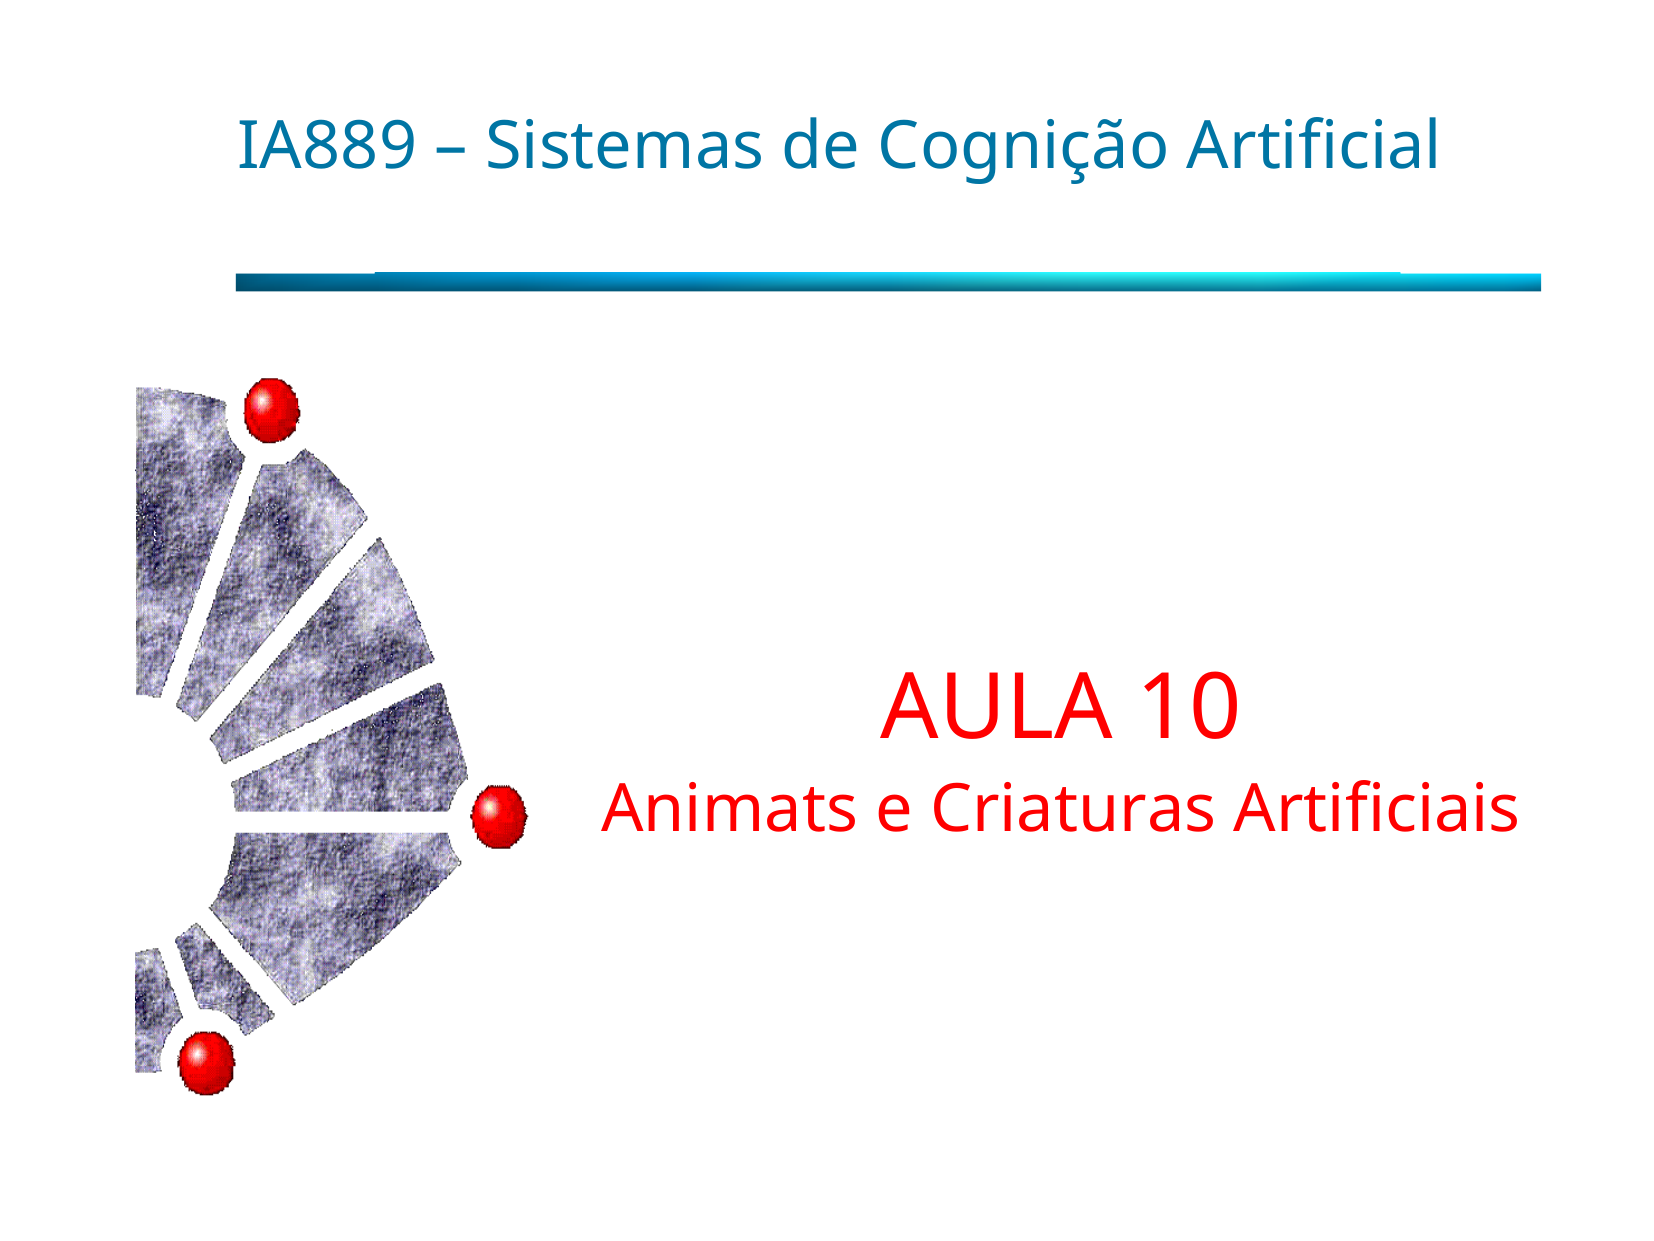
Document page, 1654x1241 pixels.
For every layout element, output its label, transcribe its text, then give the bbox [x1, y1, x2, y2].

picture [125, 272, 1654, 295]
chart [135, 324, 562, 1112]
subtitle AULA 10 Animats e Criaturas Artificiais [553, 309, 1534, 1182]
title IA889 – Sistemas de Cognição Artificial [61, 35, 1620, 250]
